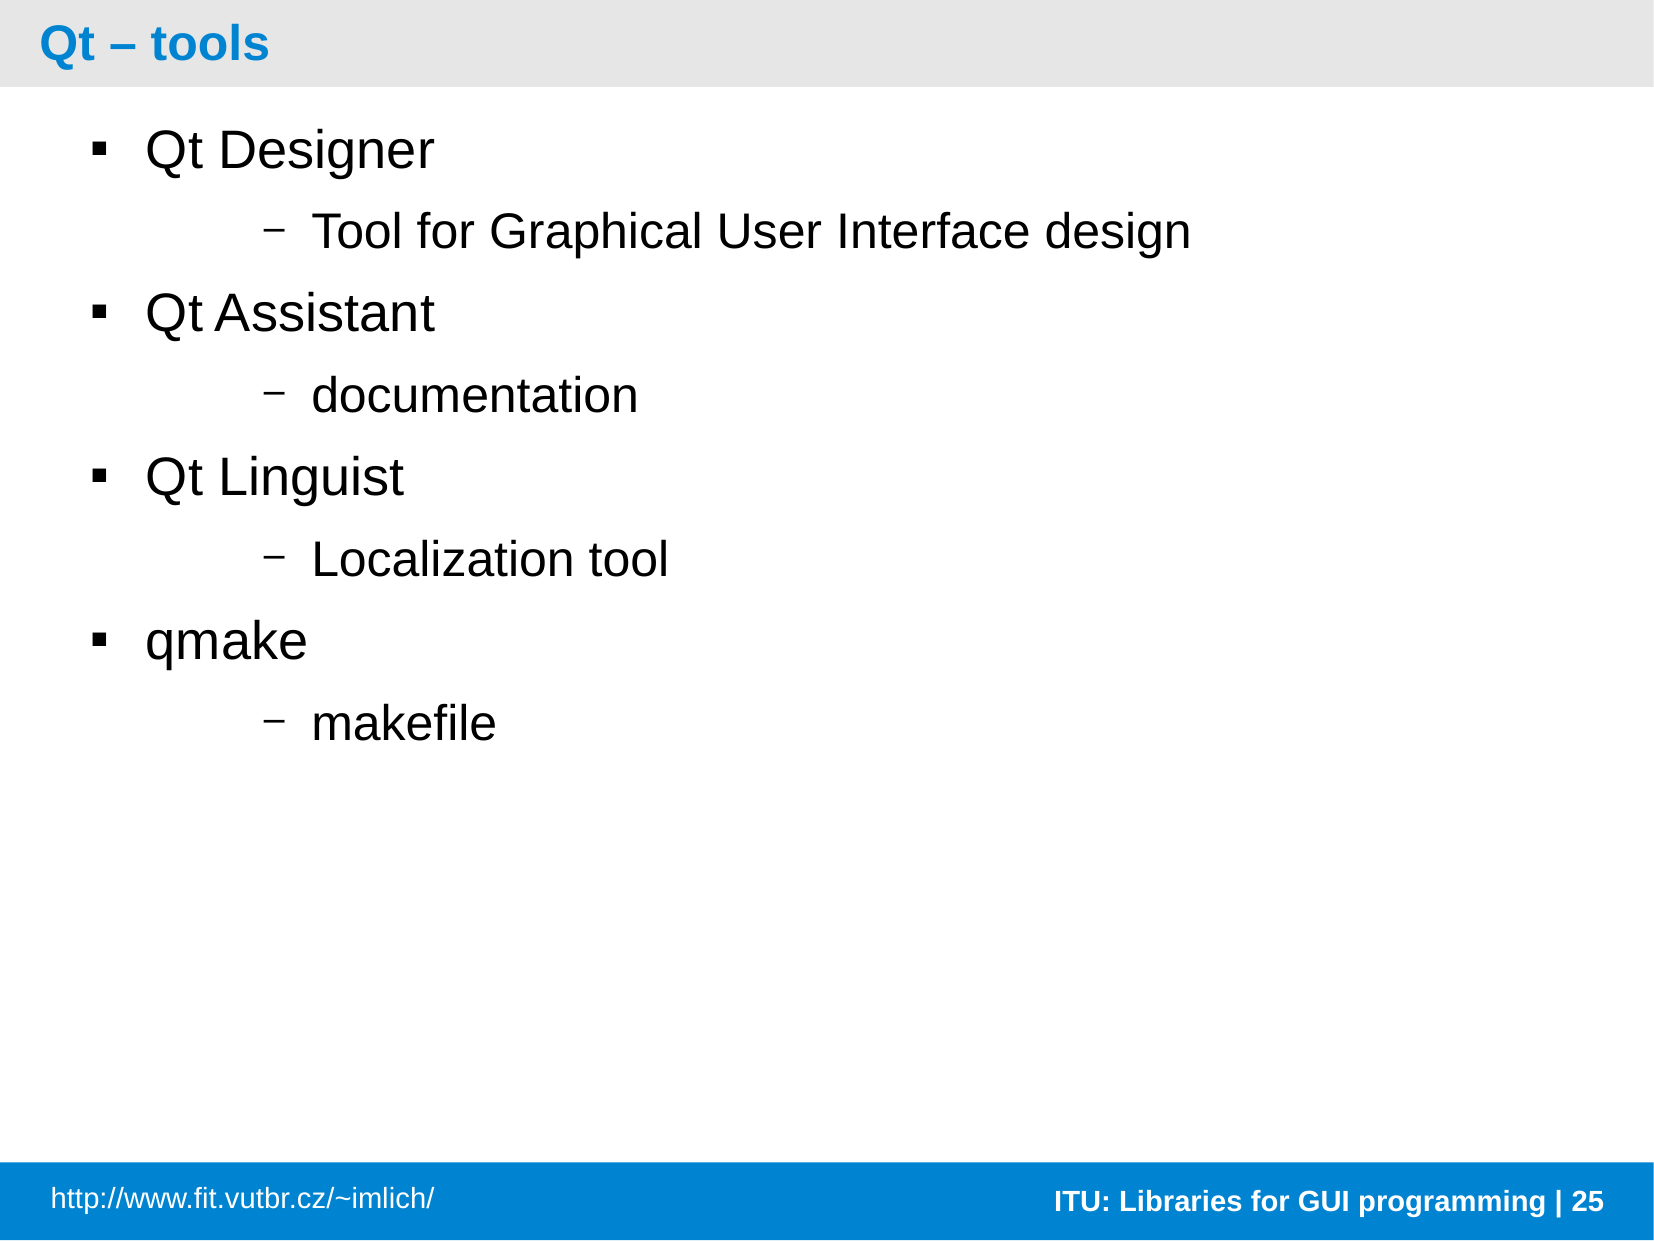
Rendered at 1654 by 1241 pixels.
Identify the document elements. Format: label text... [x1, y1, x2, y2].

title Qt – tools [39, 11, 1615, 76]
list Qt Designer Tool for Graphical User Interface design Qt Assistant documentation Qt Linguist Localization tool qmake makefile [75, 119, 1564, 1111]
